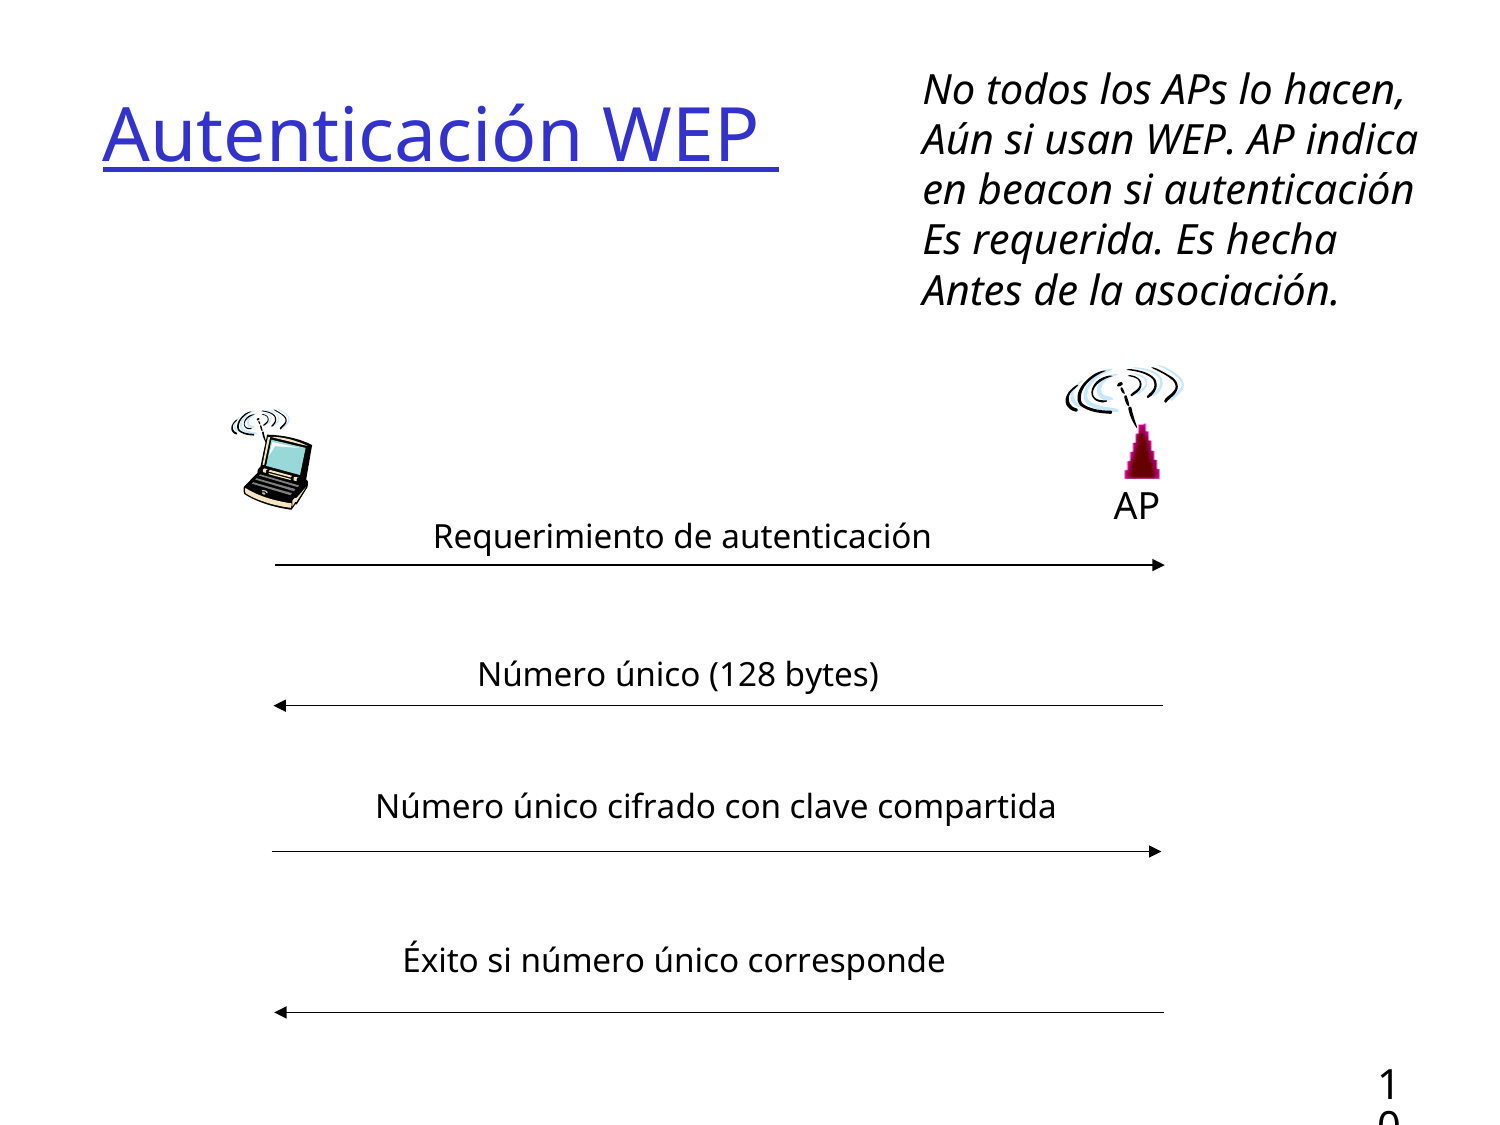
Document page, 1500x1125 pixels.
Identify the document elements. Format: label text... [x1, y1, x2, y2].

text_box Éxito si número único corresponde [387, 931, 962, 987]
text_box AP [1098, 474, 1176, 535]
text_box No todos los APs lo hacen, Aún si usan WEP. AP indica en beacon si autenticación Es requerida. Es hecha Antes de la asociación. [907, 55, 1445, 322]
title Autenticación WEP [87, 37, 1363, 225]
text_box Número único (128 bytes) [462, 645, 895, 701]
text_box [1065, 368, 1119, 414]
text_box Requerimiento de autenticación [418, 507, 948, 563]
text_box [1124, 395, 1138, 429]
text_box [1117, 382, 1125, 394]
picture [230, 407, 313, 510]
text_box [1126, 365, 1184, 403]
picture [1124, 423, 1160, 479]
text_box Número único cifrado con clave compartida [360, 777, 1073, 834]
